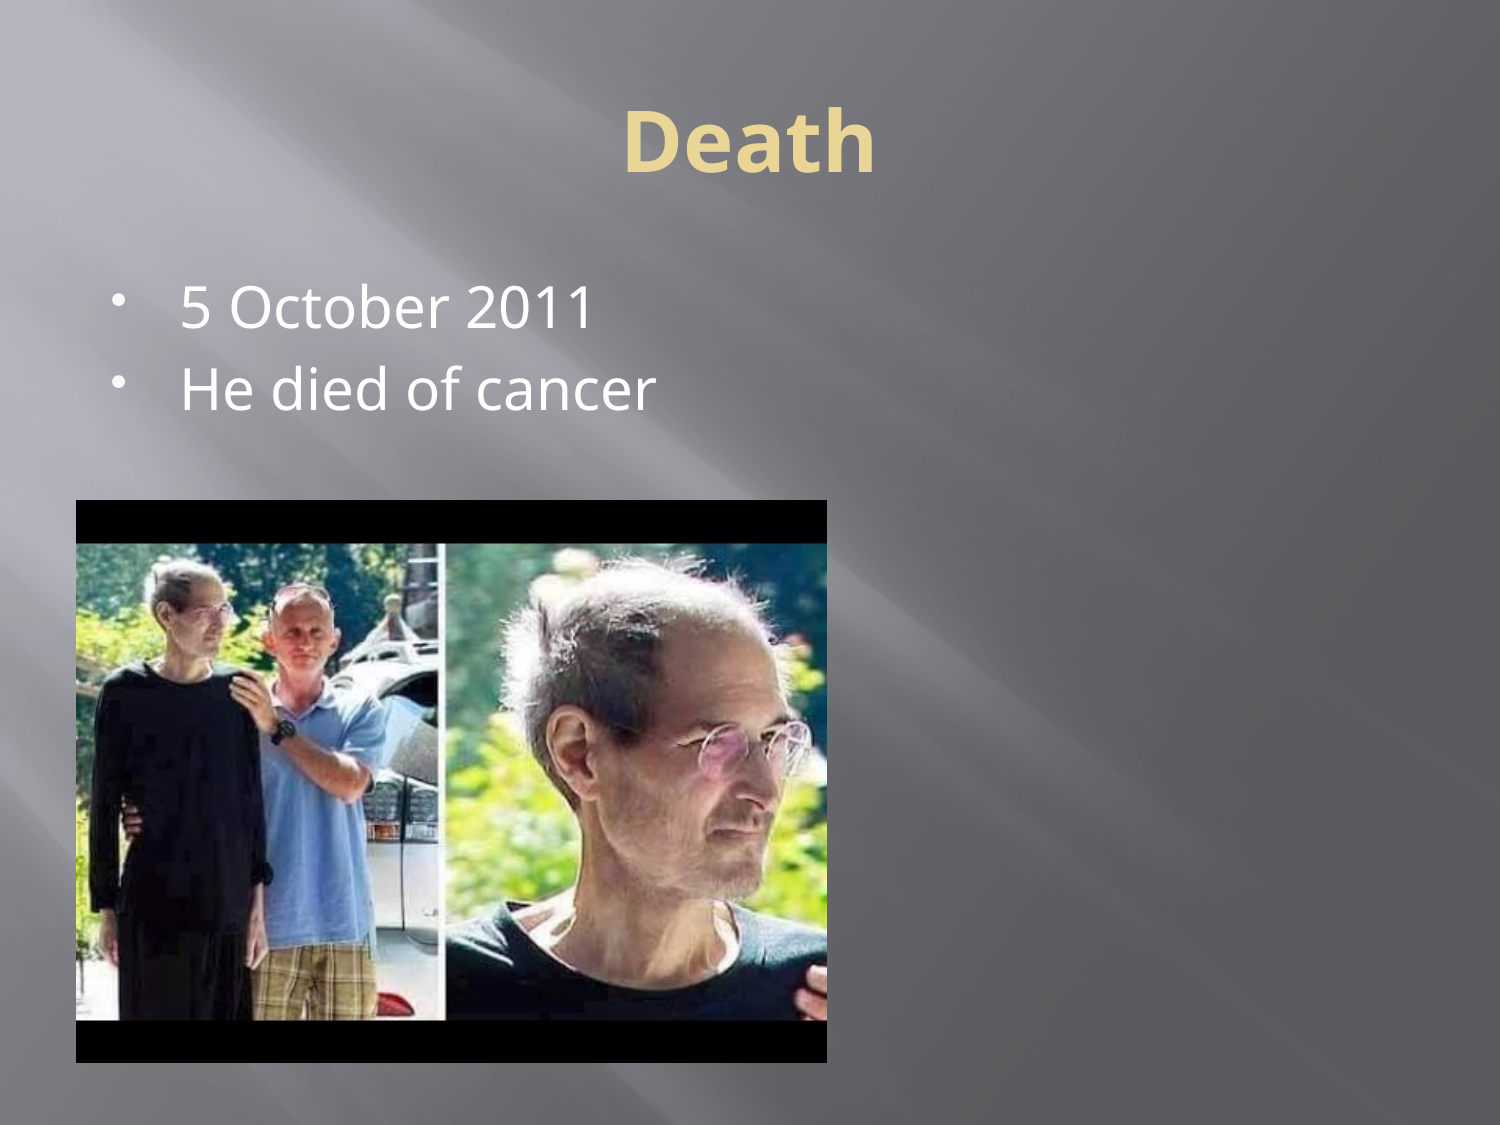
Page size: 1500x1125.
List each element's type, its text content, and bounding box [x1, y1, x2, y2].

picture [0, 0, 1500, 1125]
title Death [75, 45, 1425, 233]
list 5 October 2011 He died of cancer [75, 262, 1425, 1035]
